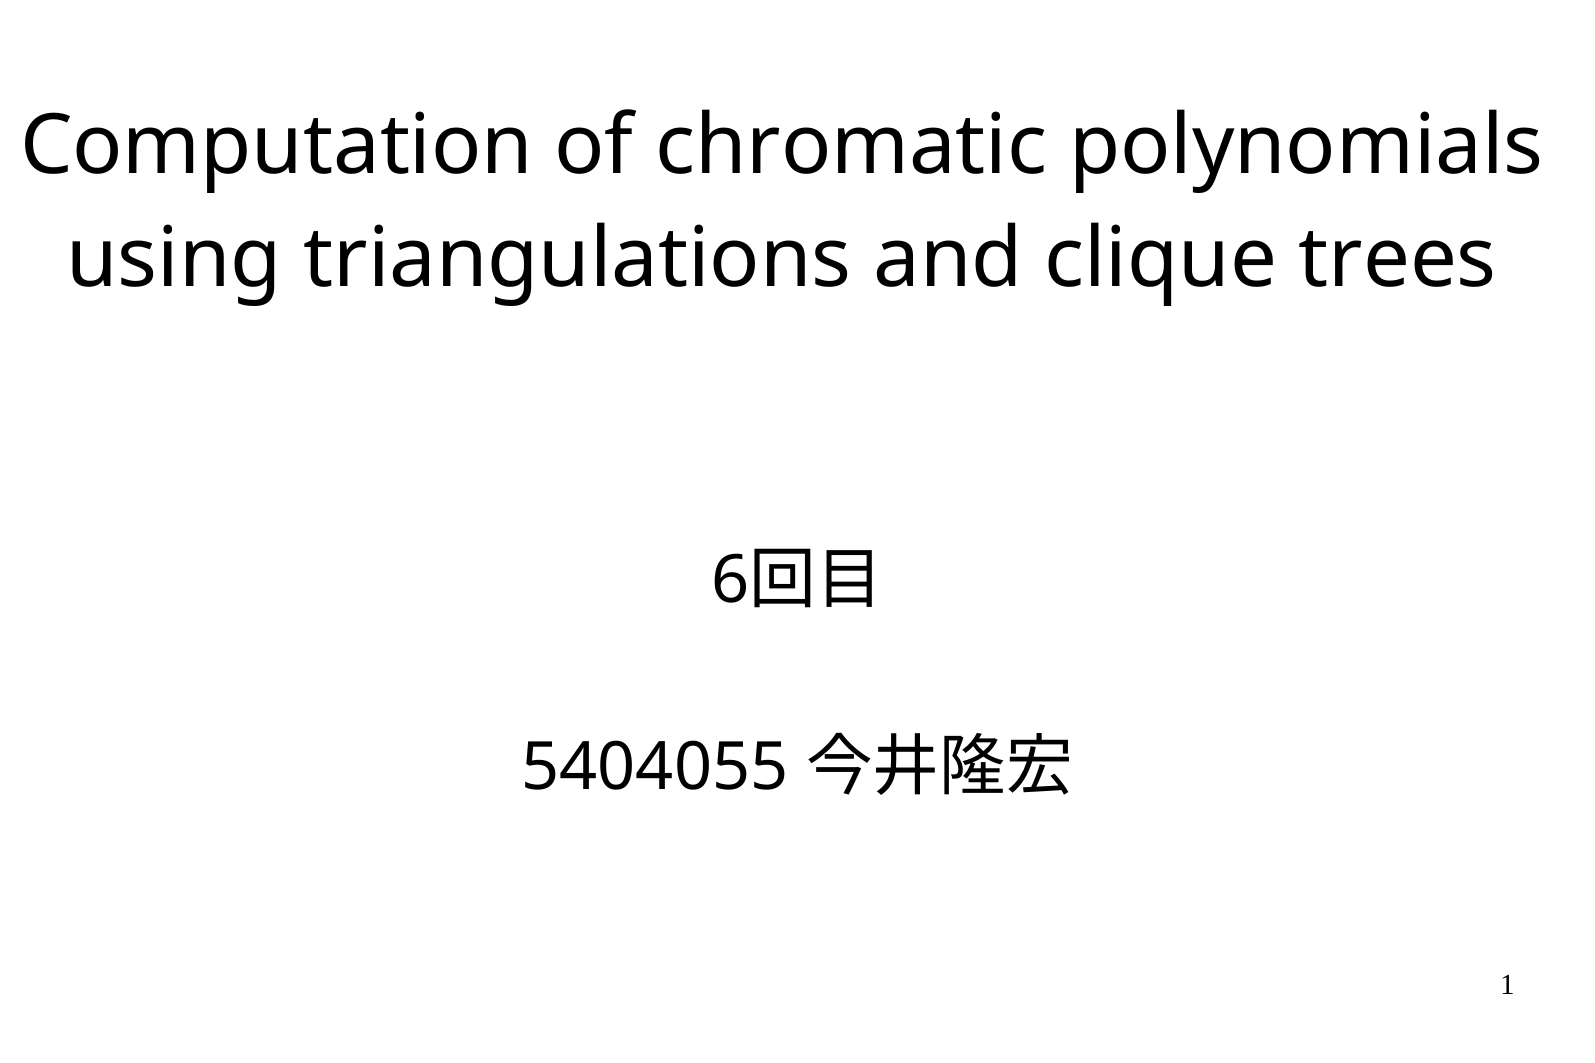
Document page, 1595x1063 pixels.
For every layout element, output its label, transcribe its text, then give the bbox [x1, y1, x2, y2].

text_box 6回目 5404055 今井隆宏 [79, 383, 1515, 951]
title Computation of chromatic polynomials using triangulations and clique trees [0, 100, 1565, 296]
